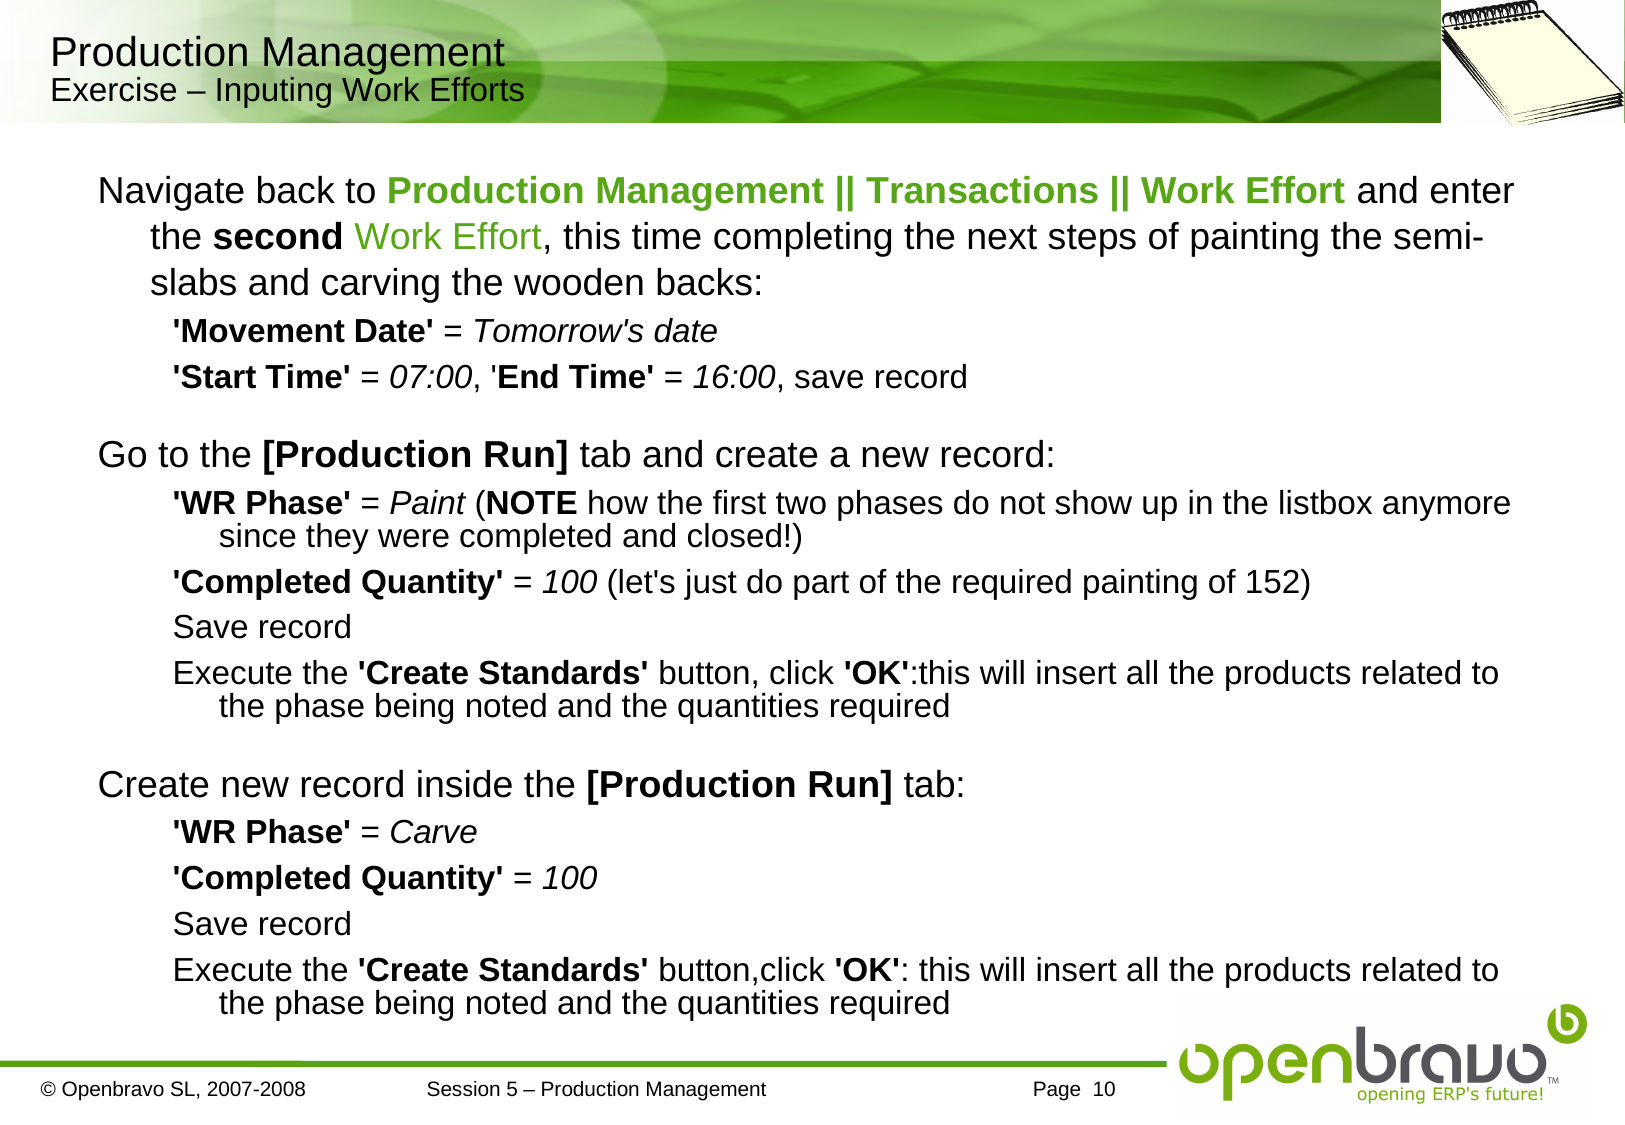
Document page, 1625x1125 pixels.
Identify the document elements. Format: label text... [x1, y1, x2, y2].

list Navigate back to Production Management || Transactions || Work Effort and enter the second Work Effort, this time completing the next steps of painting the semi-slabs and carving the wooden backs: 'Movement Date' = Tomorrow's date 'Start Time' = 07:00, 'End Time' = 16:00, save record Go to the [Production Run] tab and create a new record: 'WR Phase' = Paint (NOTE how the first two phases do not show up in the listbox anymore since they were completed and closed!) 'Completed Quantity' = 100 (let's just do part of the required painting of 152) Save record Execute the 'Create Standards' button, click 'OK':this will insert all the products related to the phase being noted and the quantities required Create new record inside the [Production Run] tab: 'WR Phase' = Carve 'Completed Quantity' = 100 Save record Execute the 'Create Standards' button,click 'OK': this will insert all the products related to the phase being noted and the quantities required [85, 158, 1538, 1038]
picture [0, 0, 1441, 123]
picture [1172, 996, 1593, 1114]
chart [1441, 0, 1624, 127]
title Production Management Exercise – Inputing Work Efforts [37, 21, 1575, 115]
